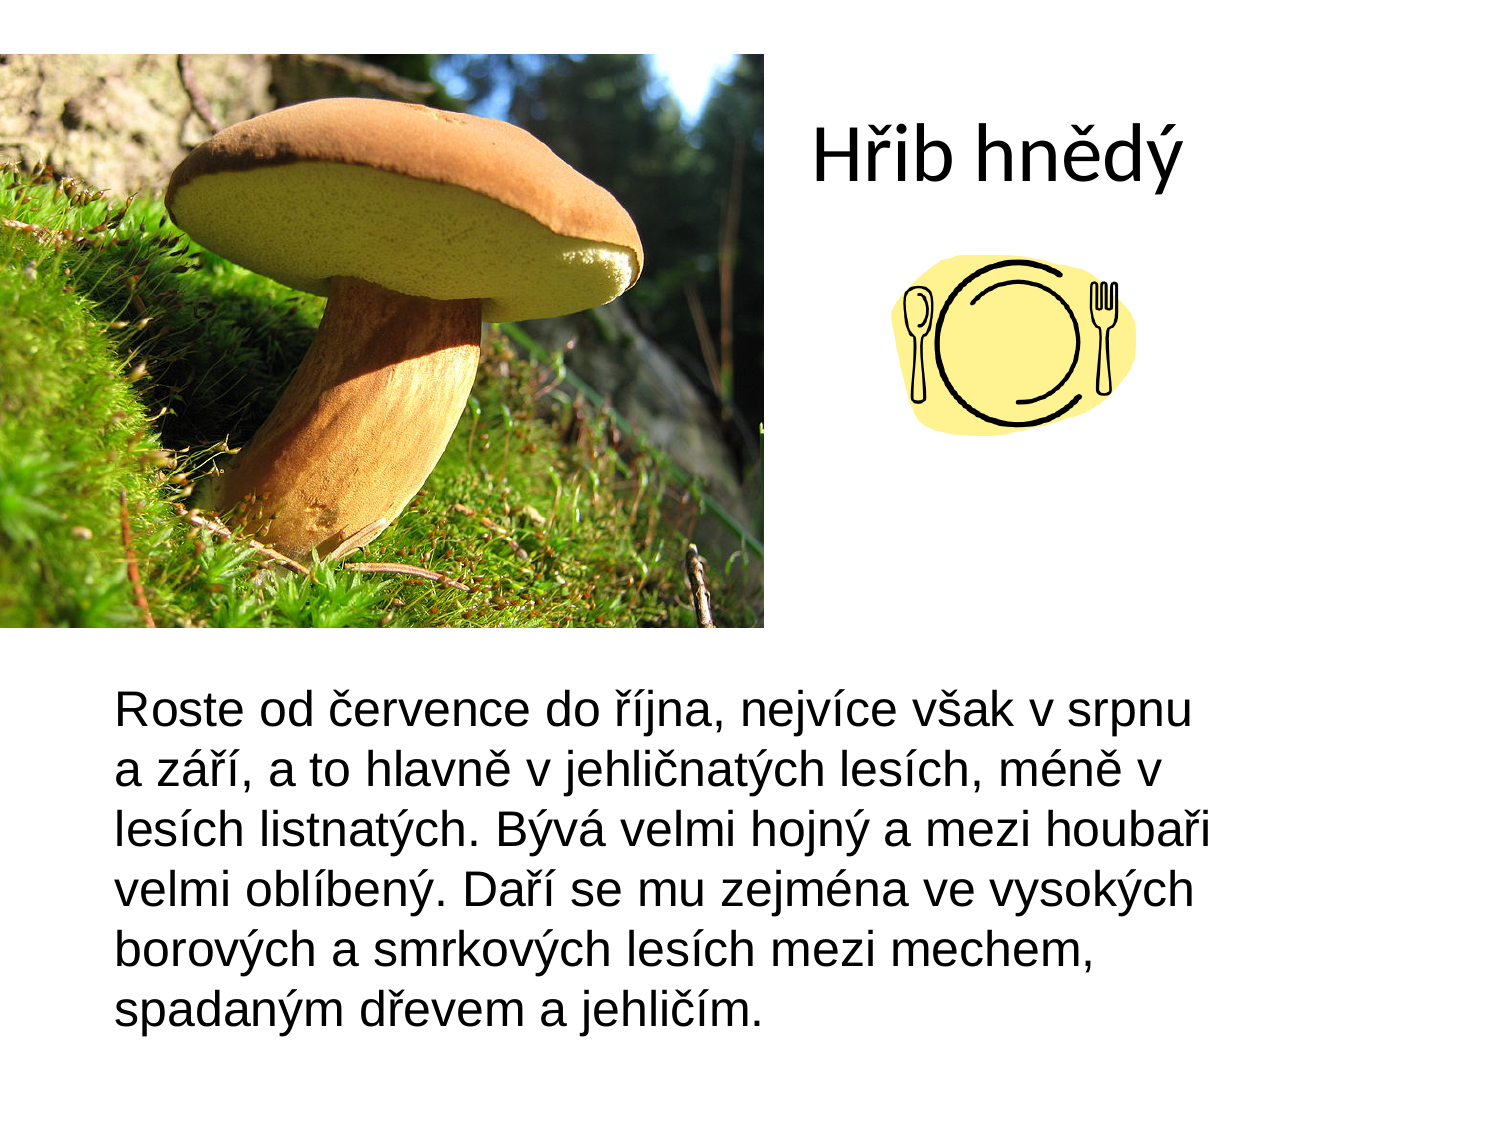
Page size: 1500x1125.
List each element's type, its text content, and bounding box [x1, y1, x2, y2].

picture [0, 54, 764, 628]
picture [891, 255, 1136, 436]
text_box Hřib hnědý [797, 90, 1200, 206]
text_box Roste od července do října, nejvíce však v srpnu a září, a to hlavně v jehličnatých lesích, méně v lesích listnatých. Bývá velmi hojný a mezi houbaři velmi oblíbený. Daří se mu zejména ve vysokých borových a smrkových lesích mezi mechem, spadaným dřevem a jehličím. [100, 668, 1282, 1045]
